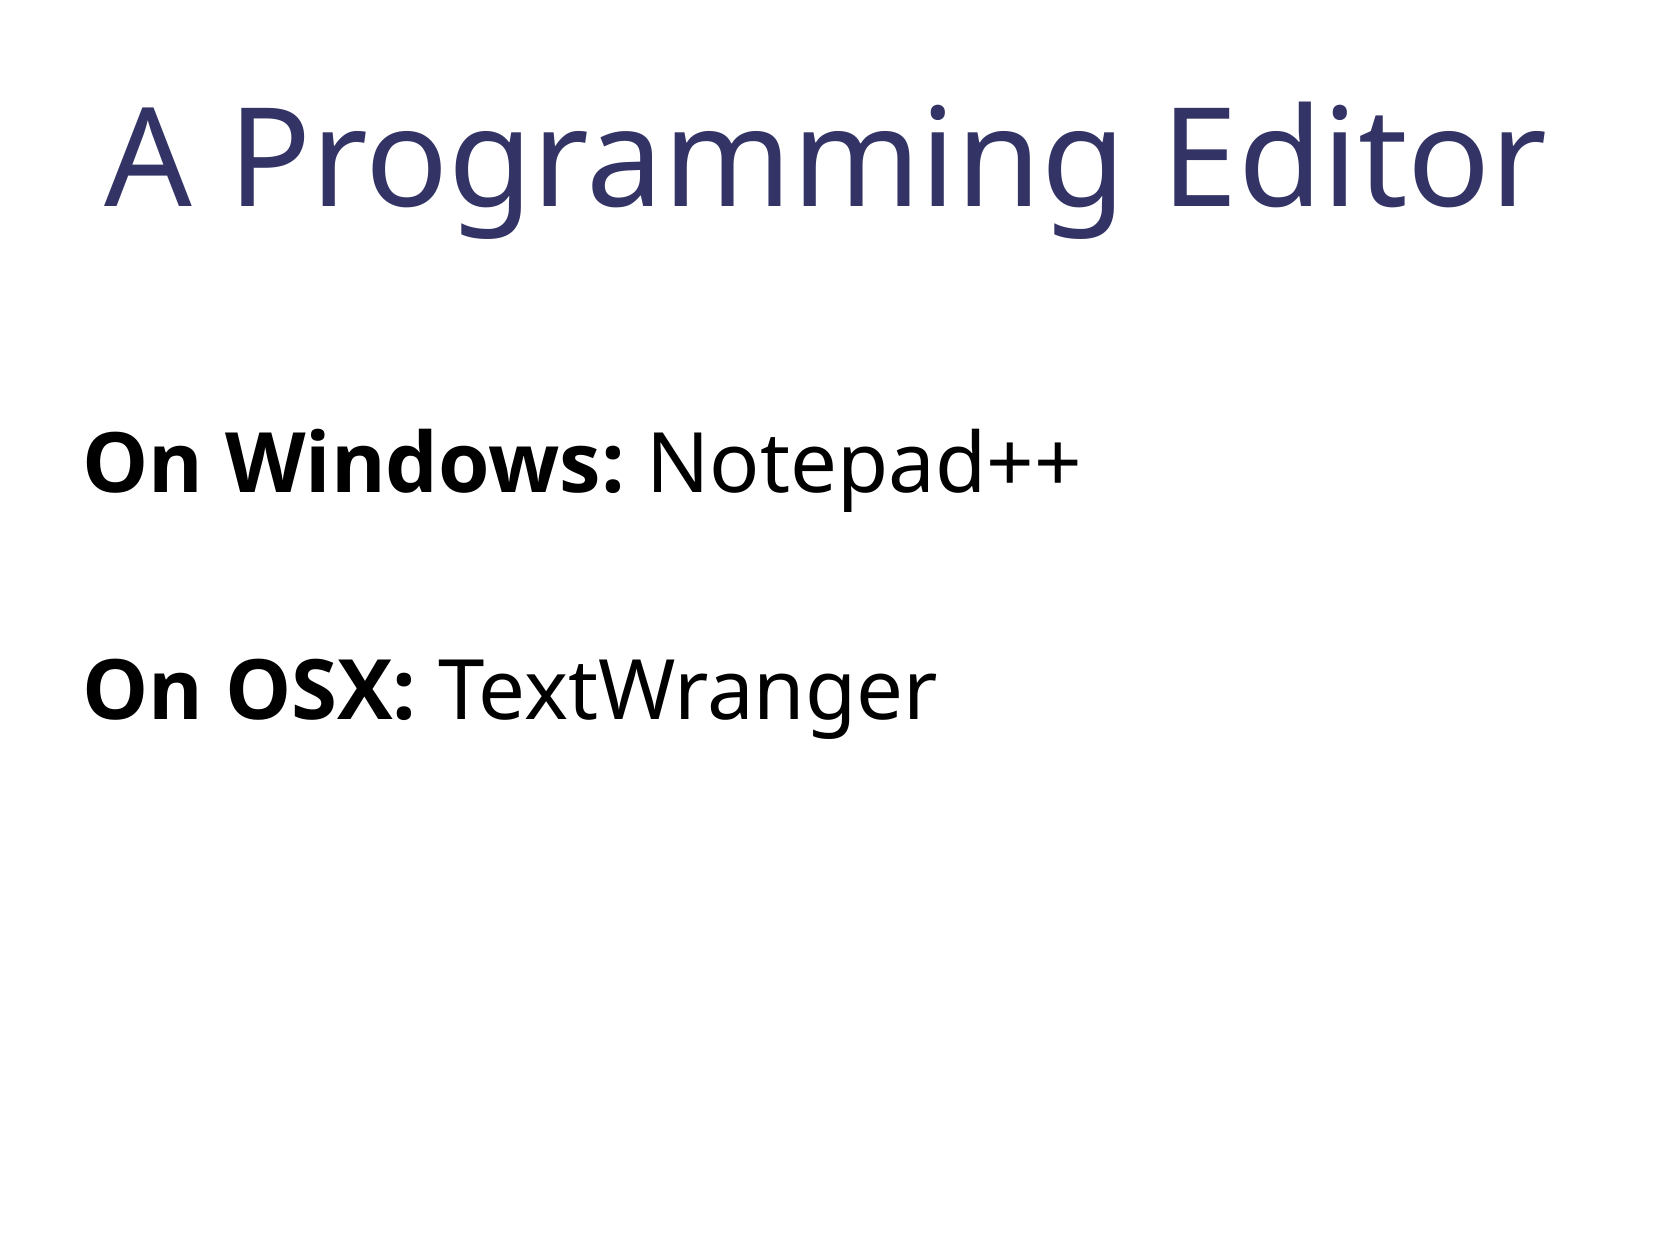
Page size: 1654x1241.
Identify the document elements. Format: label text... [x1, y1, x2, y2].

subtitle On Windows: Notepad++ On OSX: TextWranger [82, 290, 1571, 1094]
title A Programming Editor [0, 56, 1654, 250]
